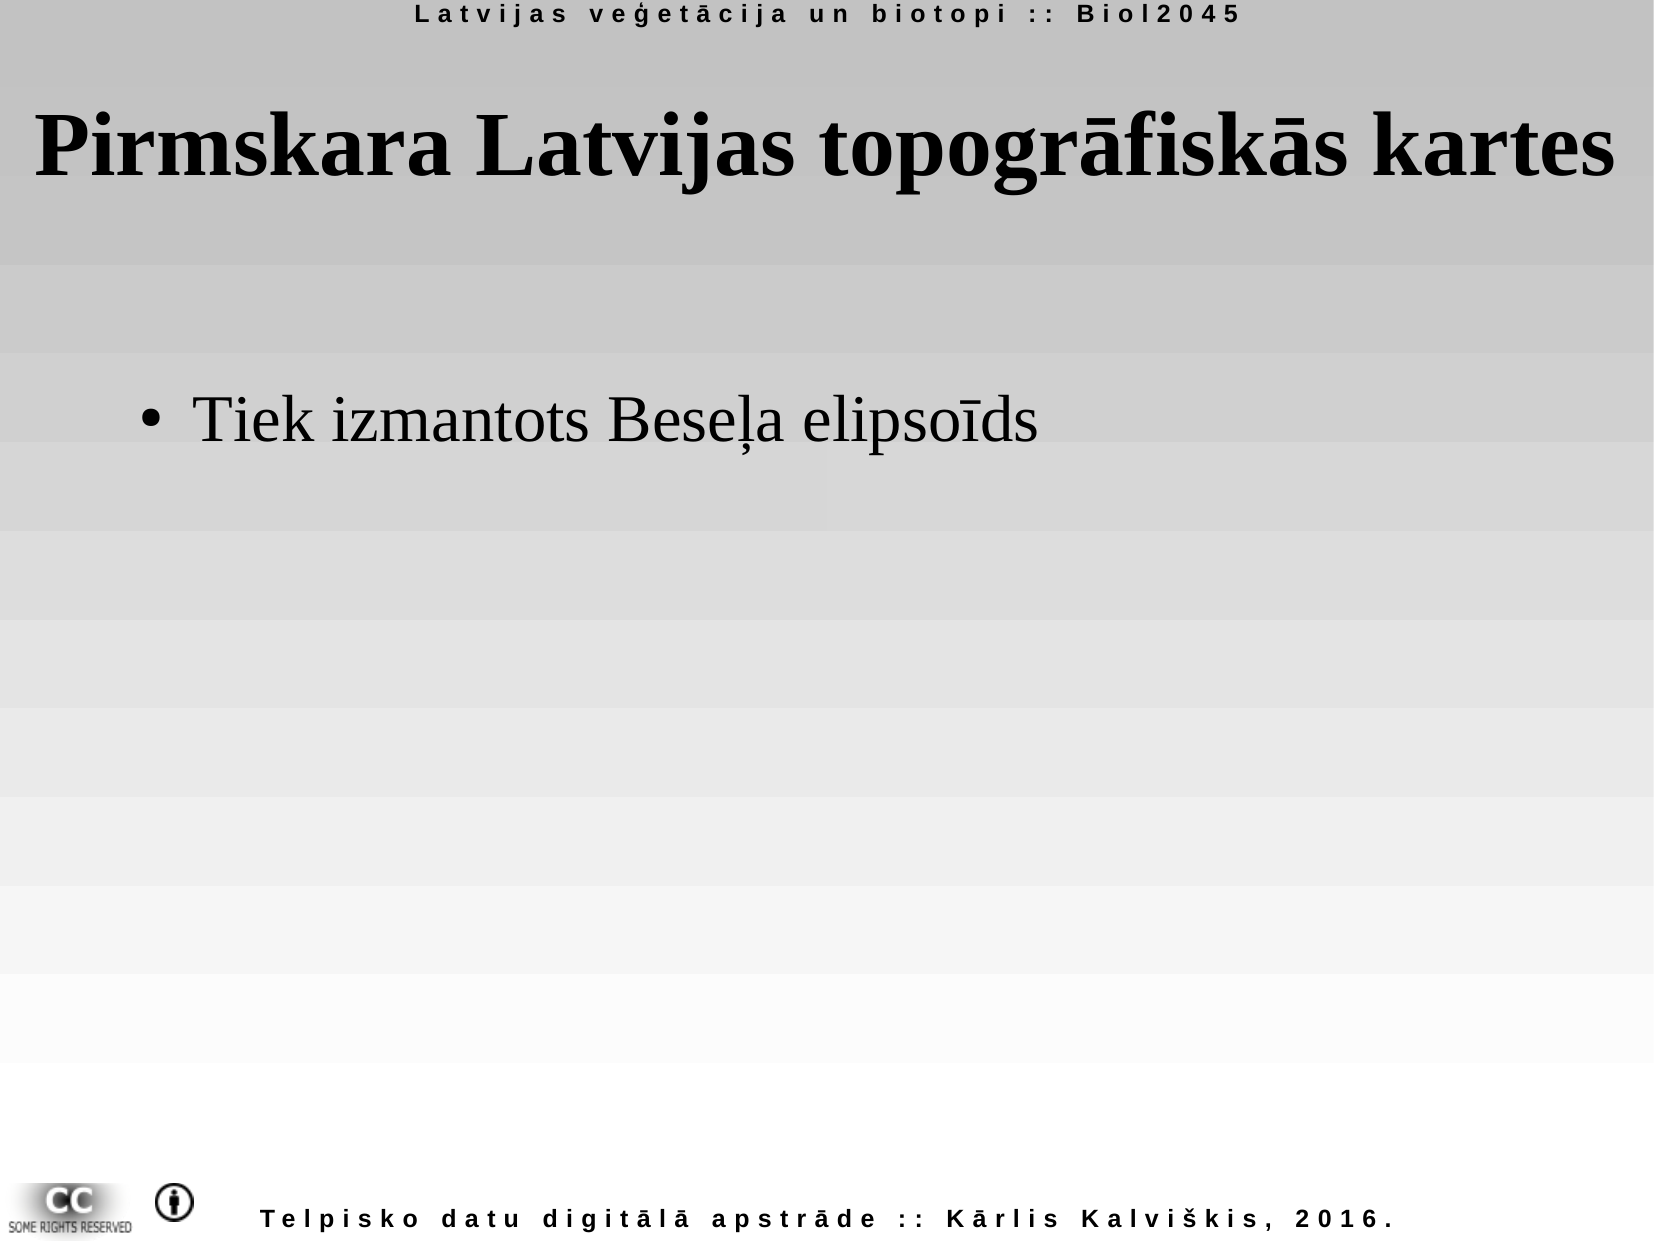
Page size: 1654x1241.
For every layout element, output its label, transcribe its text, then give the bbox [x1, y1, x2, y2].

list Tiek izmantots Beseļa elipsoīds [121, 381, 1534, 1194]
picture [0, 287, 1654, 1241]
title Pirmskara Latvijas topogrāfiskās kartes [0, 1, 1654, 287]
